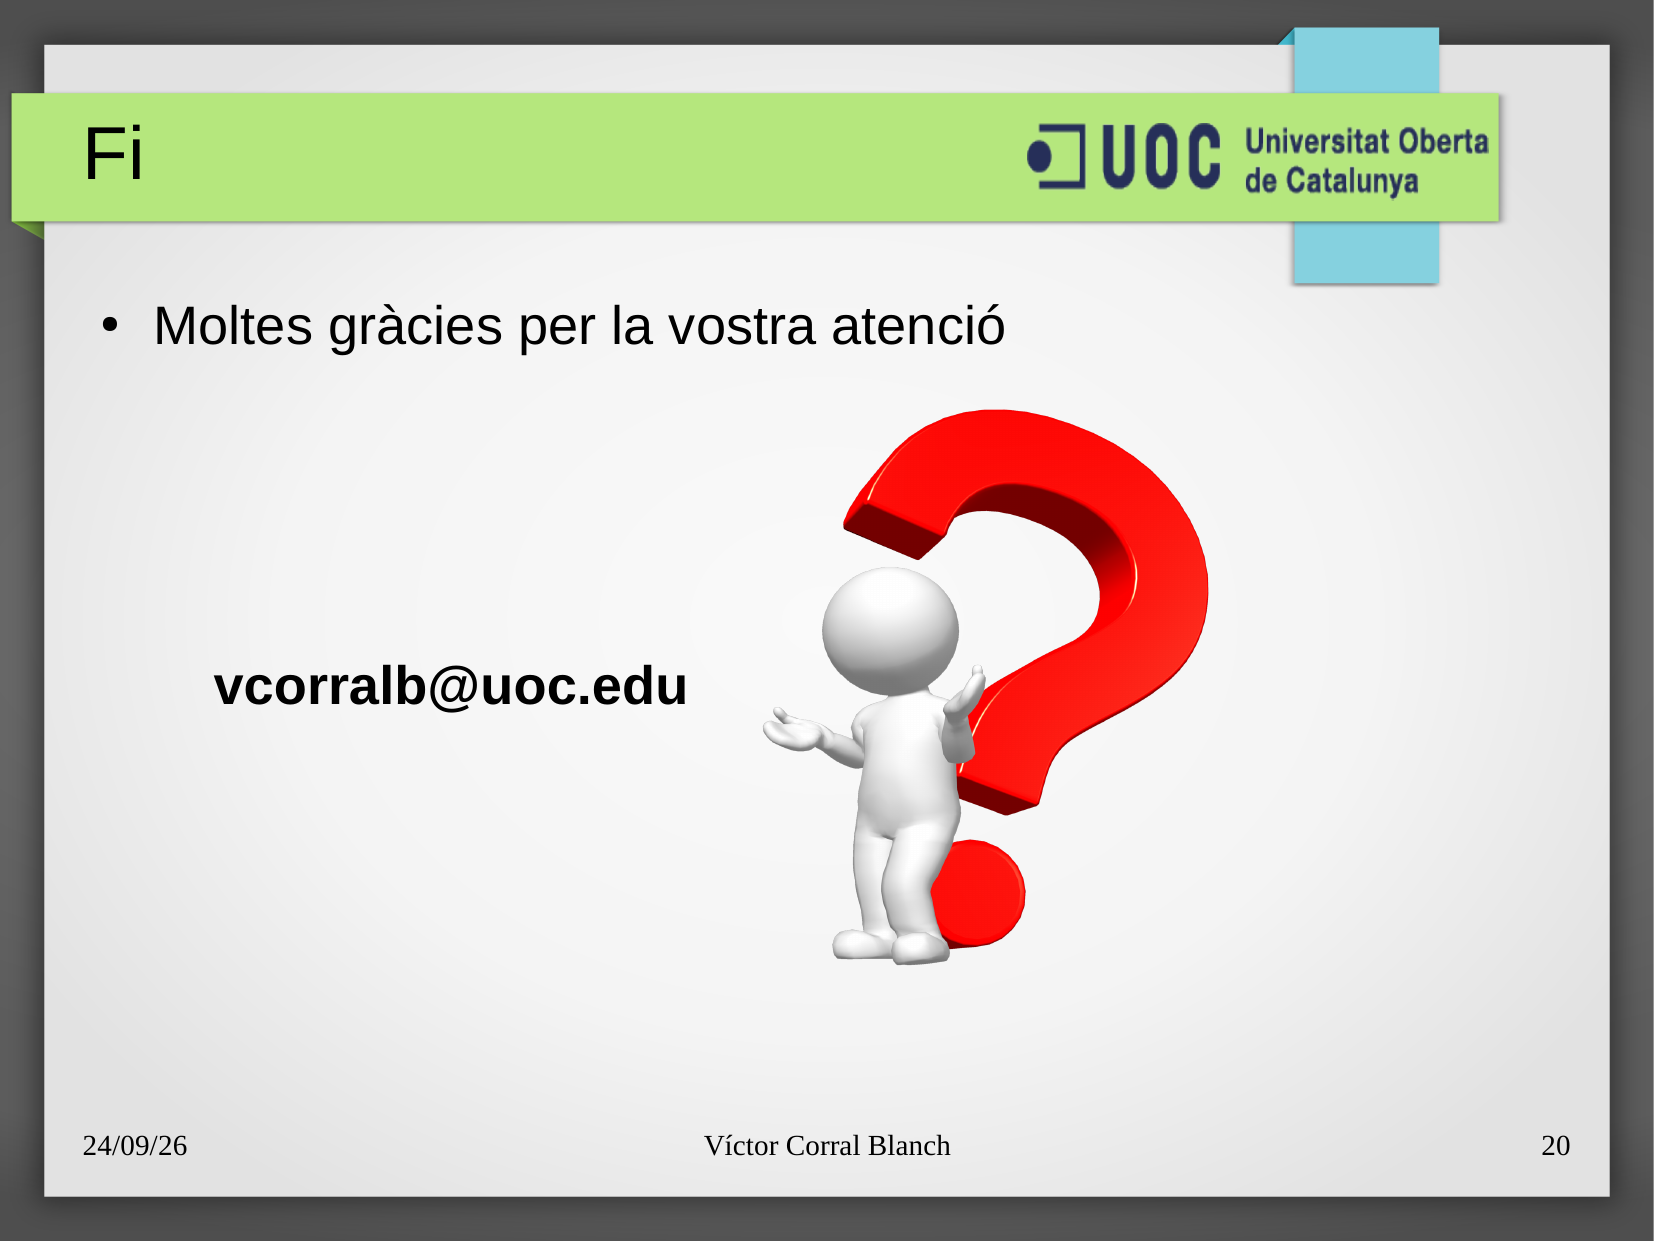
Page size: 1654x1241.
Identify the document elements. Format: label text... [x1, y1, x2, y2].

list Moltes gràcies per la vostra atenció vcorralb@uoc.edu [82, 295, 1571, 1015]
title Fi [82, 94, 1016, 213]
picture [0, 0, 1654, 1241]
